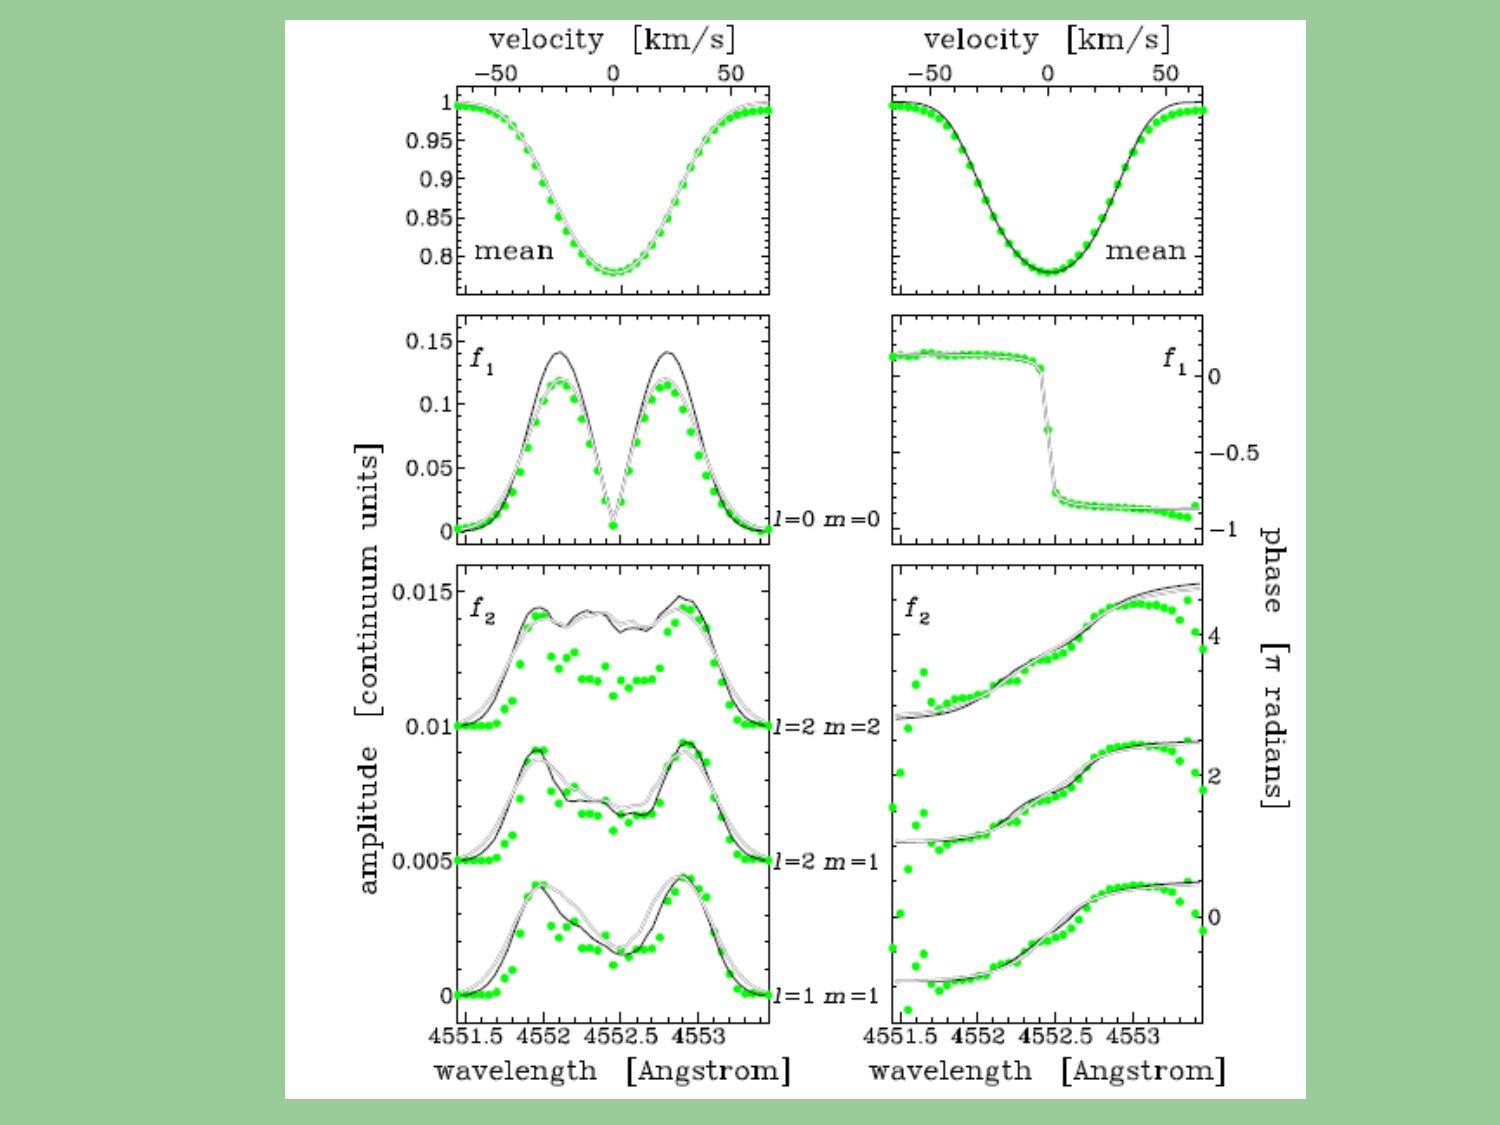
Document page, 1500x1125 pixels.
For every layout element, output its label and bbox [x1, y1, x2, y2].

picture [285, 20, 1306, 1099]
